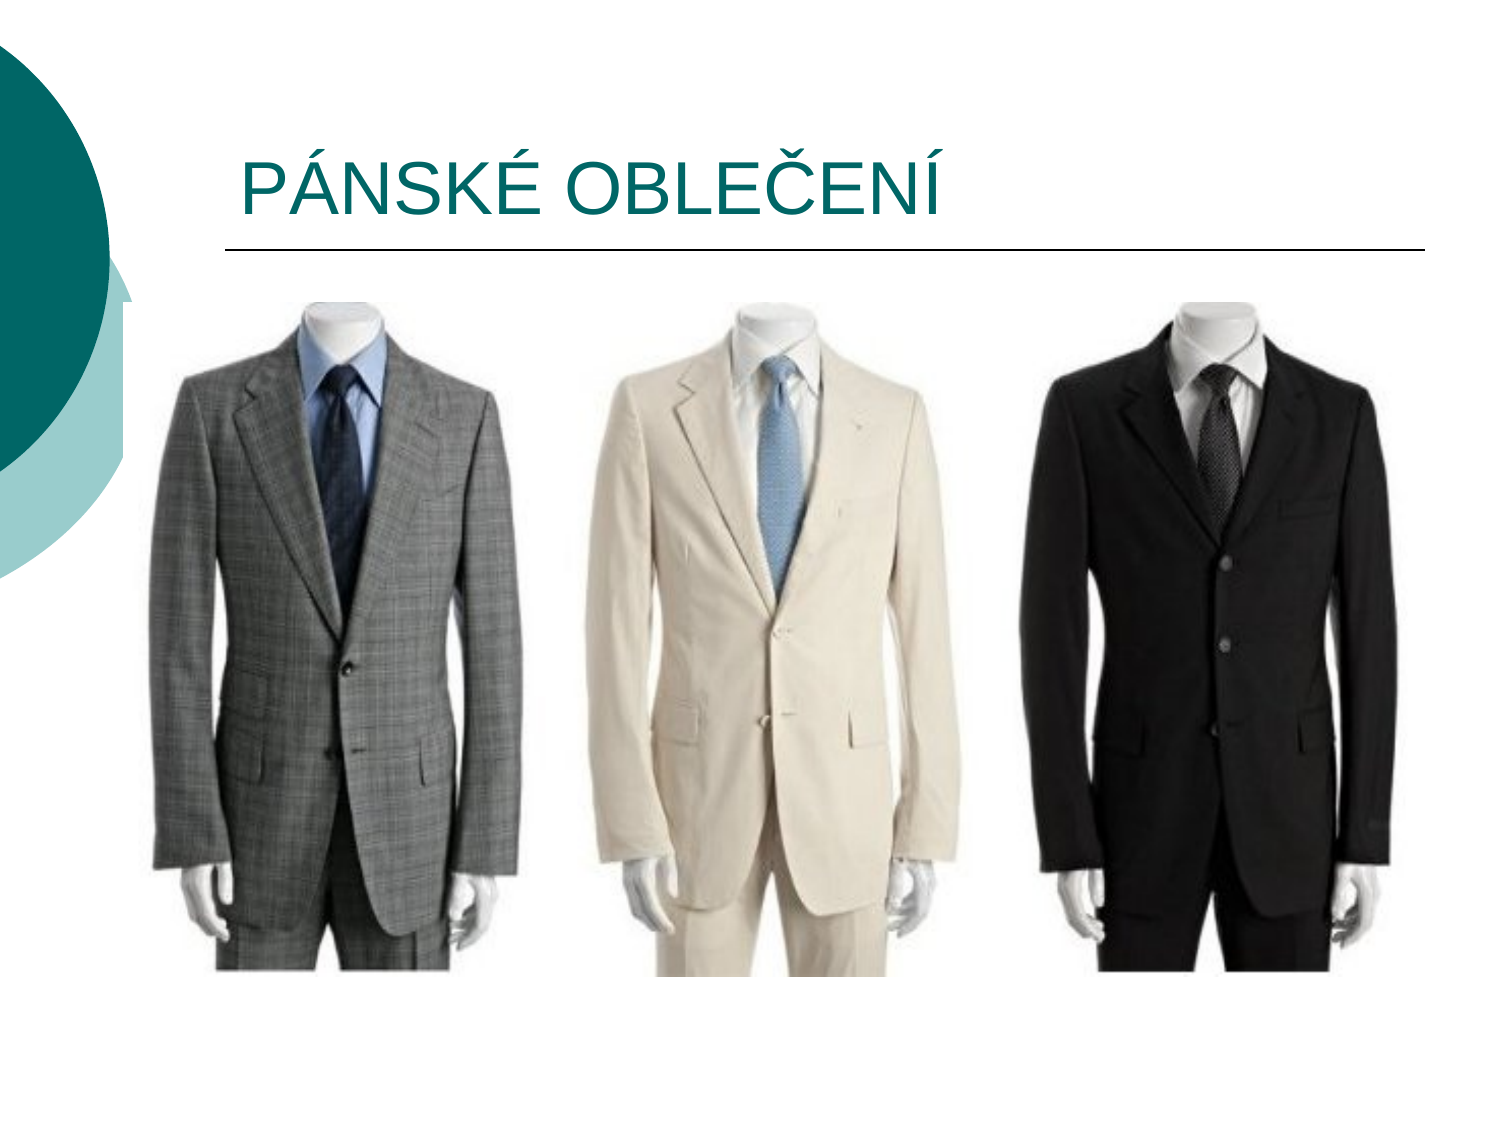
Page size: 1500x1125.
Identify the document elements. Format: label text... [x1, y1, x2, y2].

title PÁNSKÉ OBLEČENÍ [224, 49, 1425, 237]
picture [123, 302, 1424, 977]
